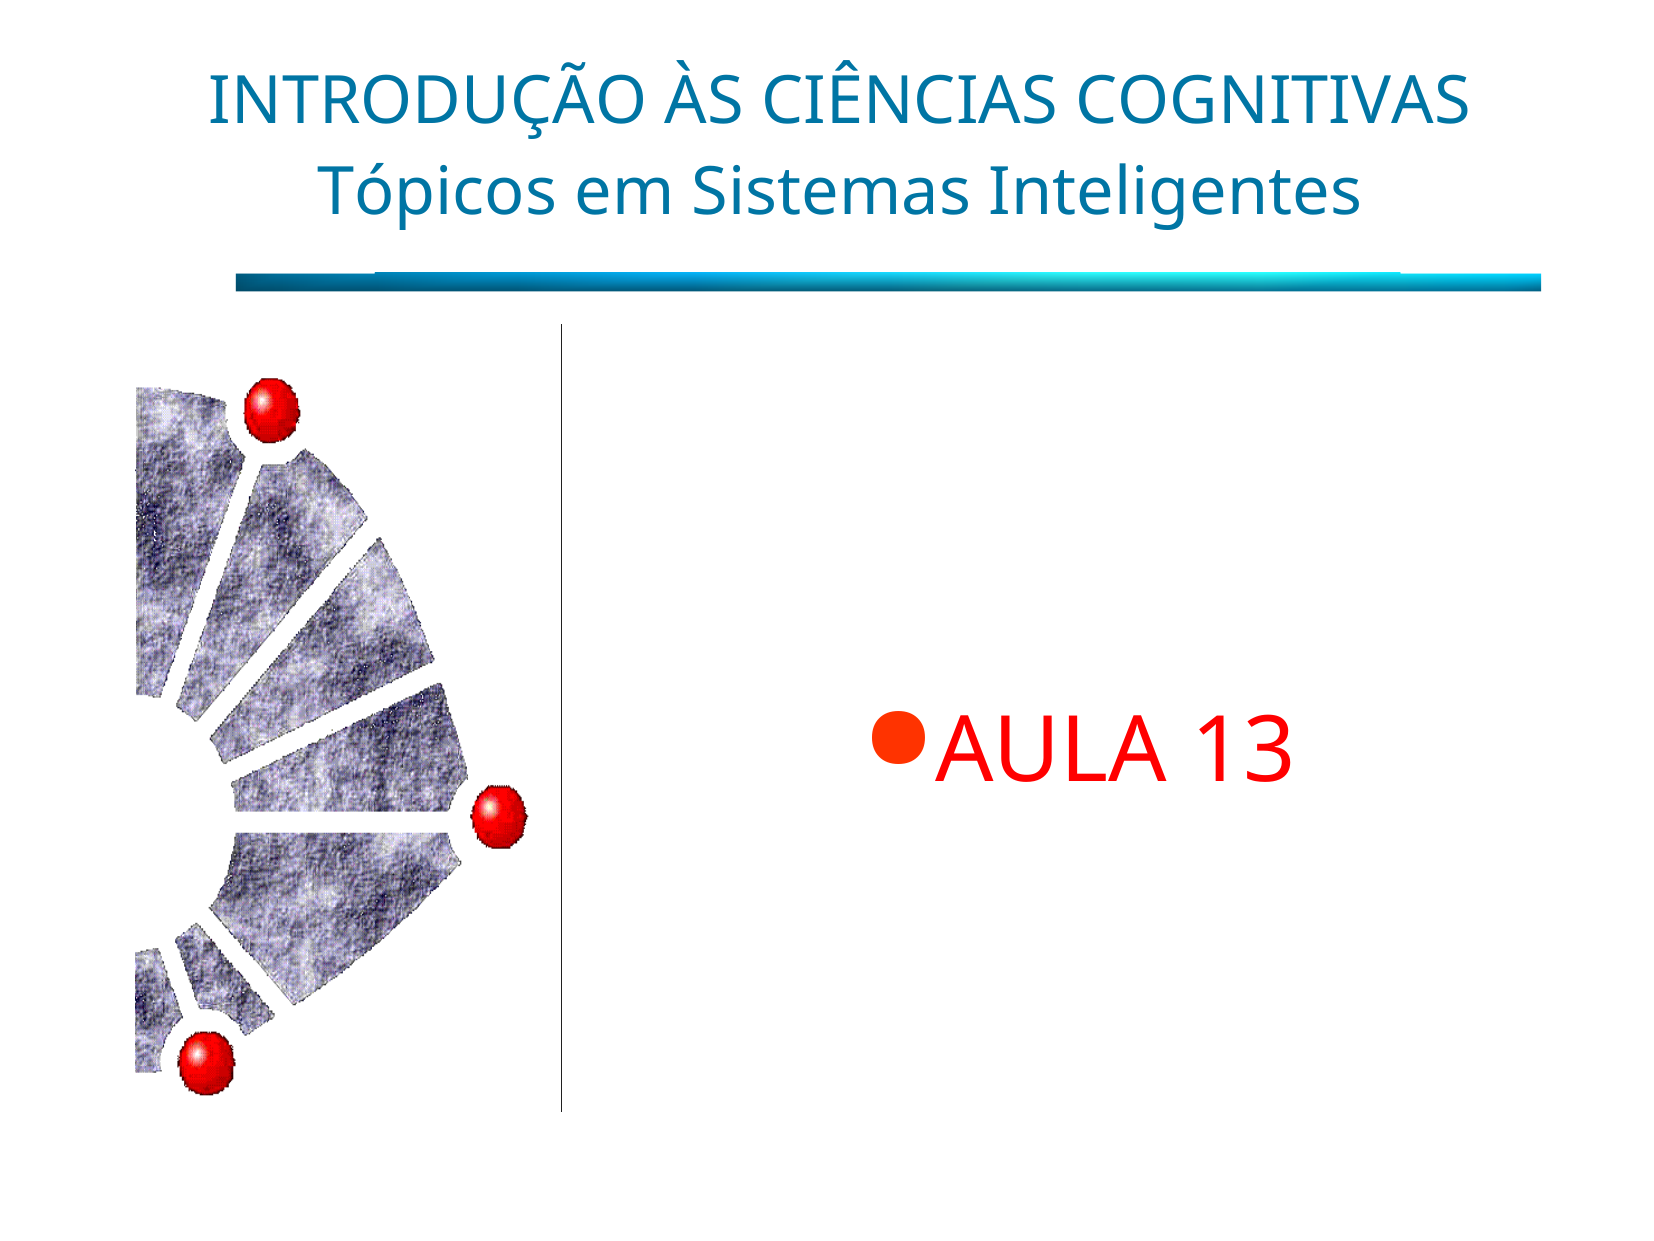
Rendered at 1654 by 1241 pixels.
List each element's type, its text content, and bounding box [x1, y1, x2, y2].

title INTRODUÇÃO ÀS CIÊNCIAS COGNITIVAS Tópicos em Sistemas Inteligentes [61, 35, 1620, 250]
chart [135, 324, 562, 1112]
subtitle AULA 13 [553, 309, 1534, 1182]
picture [125, 272, 1654, 295]
